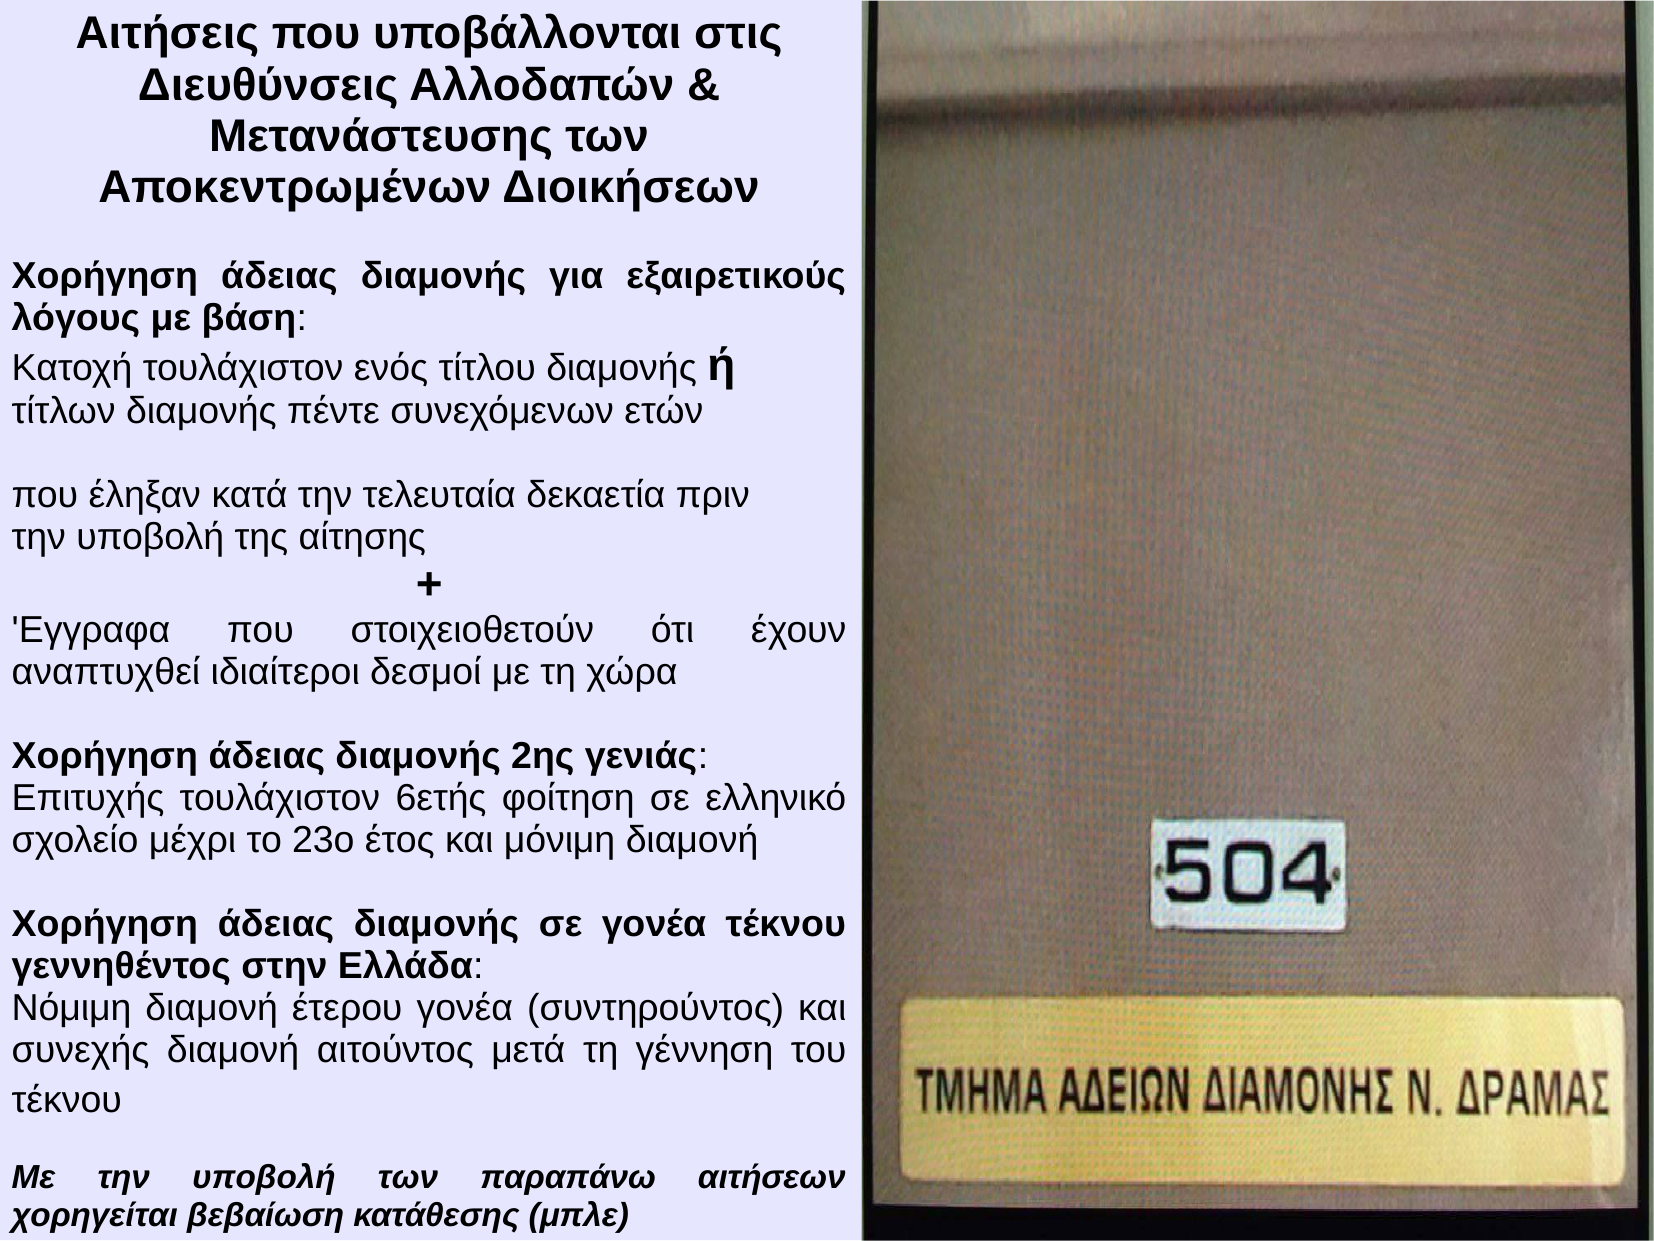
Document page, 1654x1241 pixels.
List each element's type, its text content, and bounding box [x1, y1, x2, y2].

text_box Αιτήσεις που υποβάλλονται στις Διευθύνσεις Αλλοδαπών & Μετανάστευσης των Αποκεντρωμένων Διοικήσεων Χορήγηση άδειας διαμονής για εξαιρετικούς λόγους με βάση: Κατοχή τουλάχιστον ενός τίτλου διαμονής ή τίτλων διαμονής πέντε συνεχόμενων ετών που έληξαν κατά την τελευταία δεκαετία πριν την υποβολή της αίτησης + 'Εγγραφα που στοιχειοθετούν ότι έχουν αναπτυχθεί ιδιαίτεροι δεσμοί με τη χώρα Χορήγηση άδειας διαμονής 2ης γενιάς: Επιτυχής τουλάχιστον 6ετής φοίτηση σε ελληνικό σχολείο μέχρι το 23ο έτος και μόνιμη διαμονή Χορήγηση άδειας διαμονής σε γονέα τέκνου γεννηθέντος στην Ελλάδα: Νόμιμη διαμονή έτερου γονέα (συντηρούντος) και συνεχής διαμονή αιτούντος μετά τη γέννηση του τέκνου Με την υποβολή των παραπάνω αιτήσεων χορηγείται βεβαίωση κατάθεσης (μπλε) [0, 0, 862, 1241]
text_box [862, 0, 1654, 1241]
